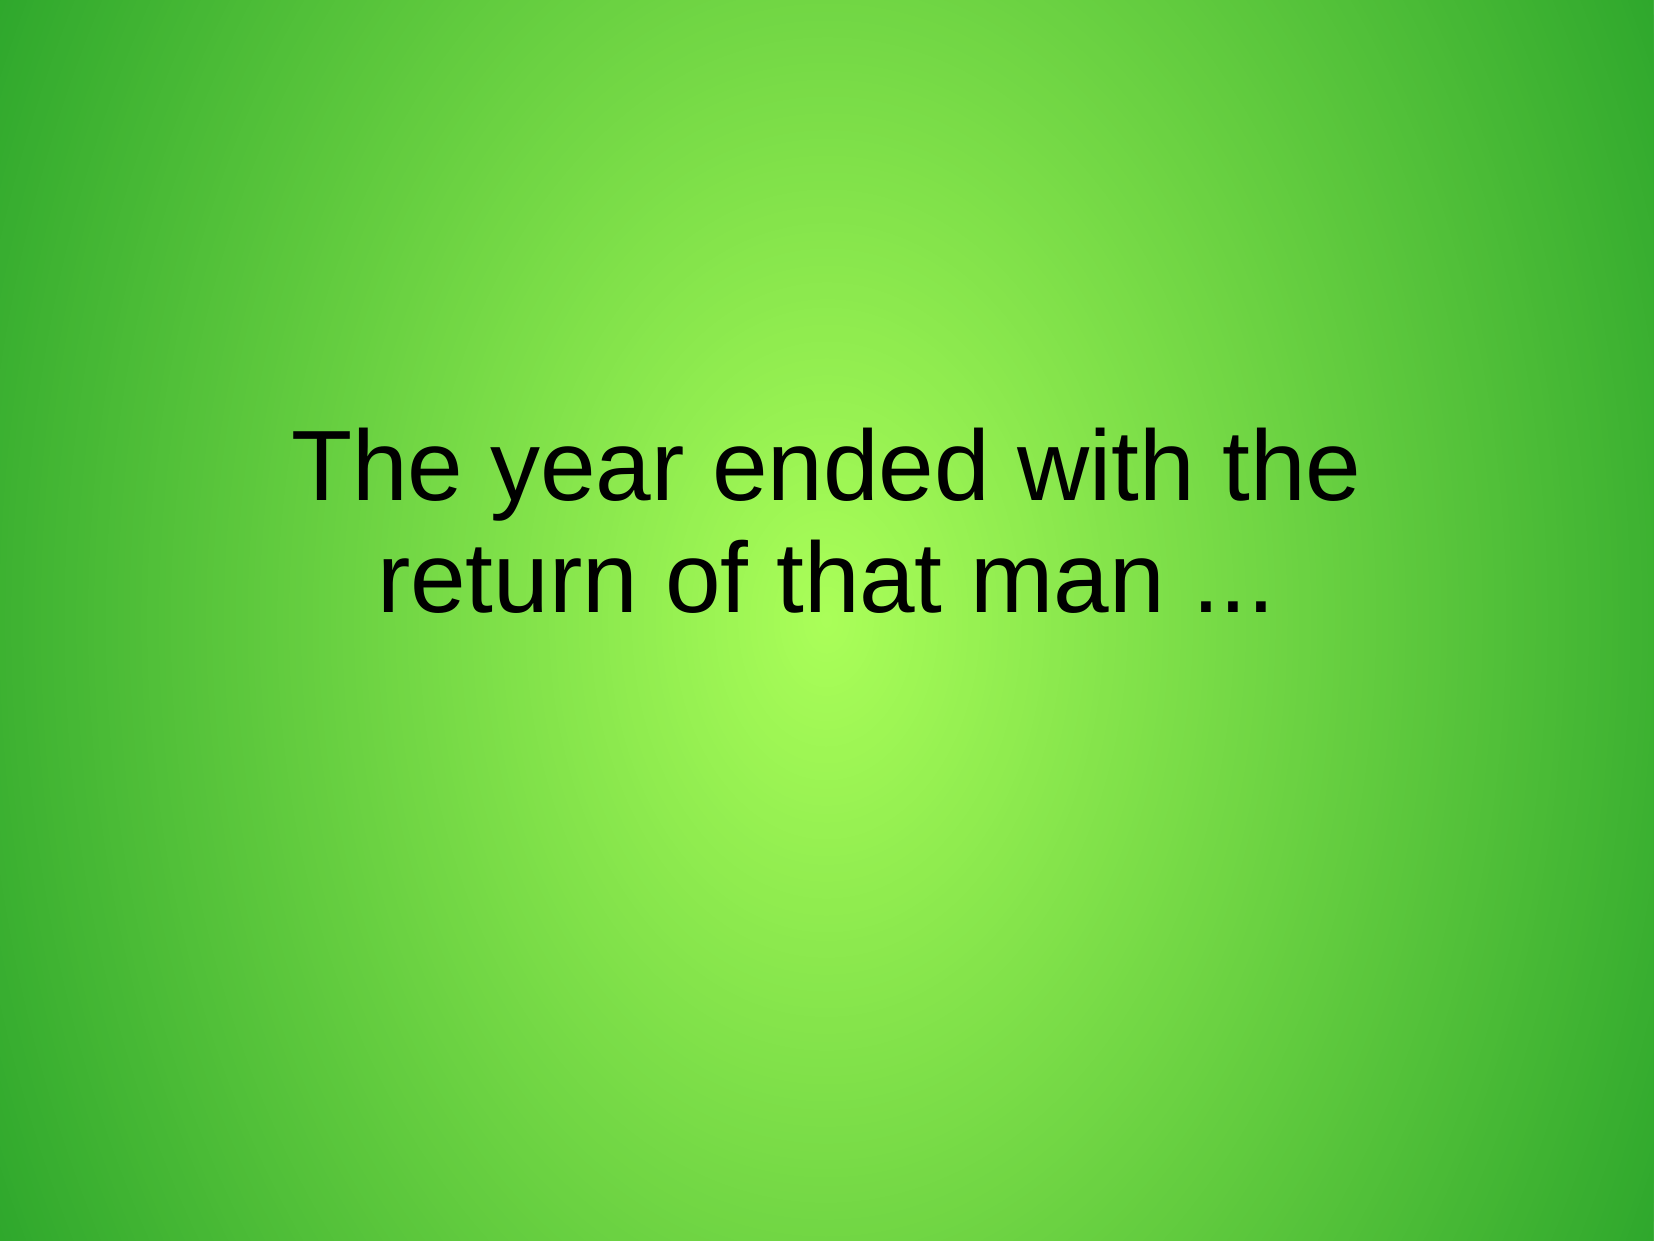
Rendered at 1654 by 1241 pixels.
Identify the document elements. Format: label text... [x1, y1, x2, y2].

subtitle The year ended with the return of that man ... [82, 47, 1571, 997]
